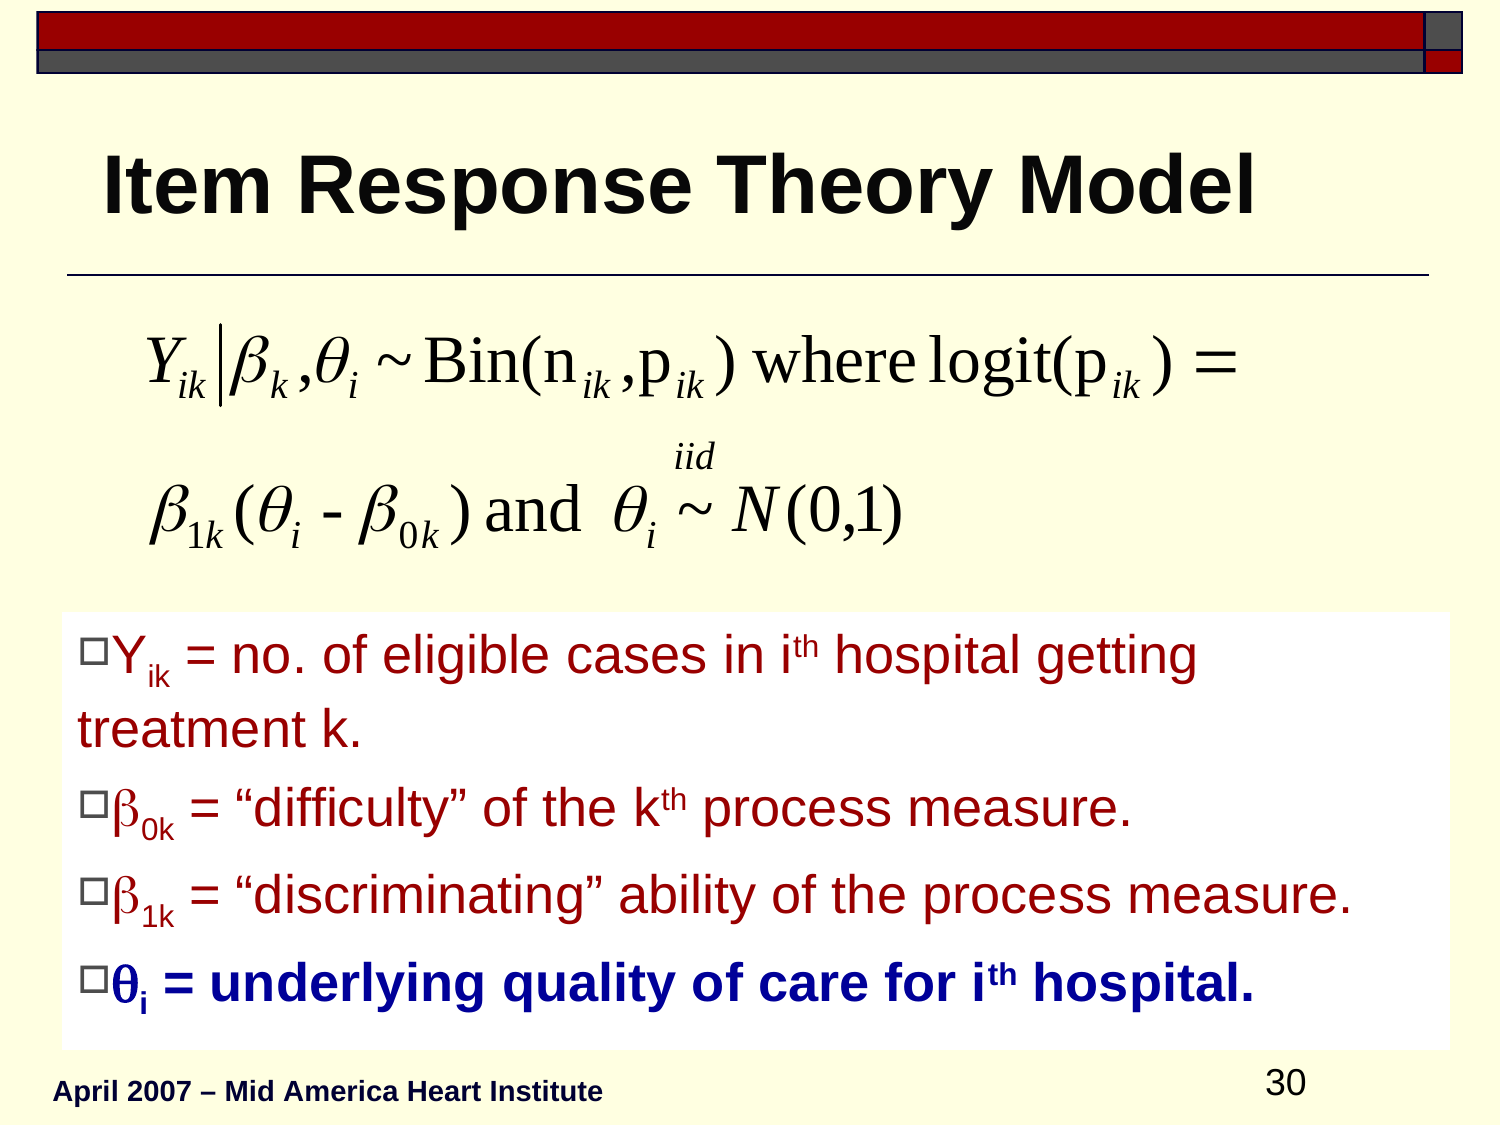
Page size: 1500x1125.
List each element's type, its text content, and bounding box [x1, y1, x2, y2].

table_cell Yik = no. of eligible cases in ith hospital getting treatment k. 0k = “difficulty” of the kth process measure. 1k = “discriminating” ability of the process measure. i = underlying quality of care for ith hospital. [62, 612, 1450, 1050]
chart [137, 312, 1251, 561]
table_header [62, 262, 1450, 612]
title Item Response Theory Model [87, 99, 1388, 238]
